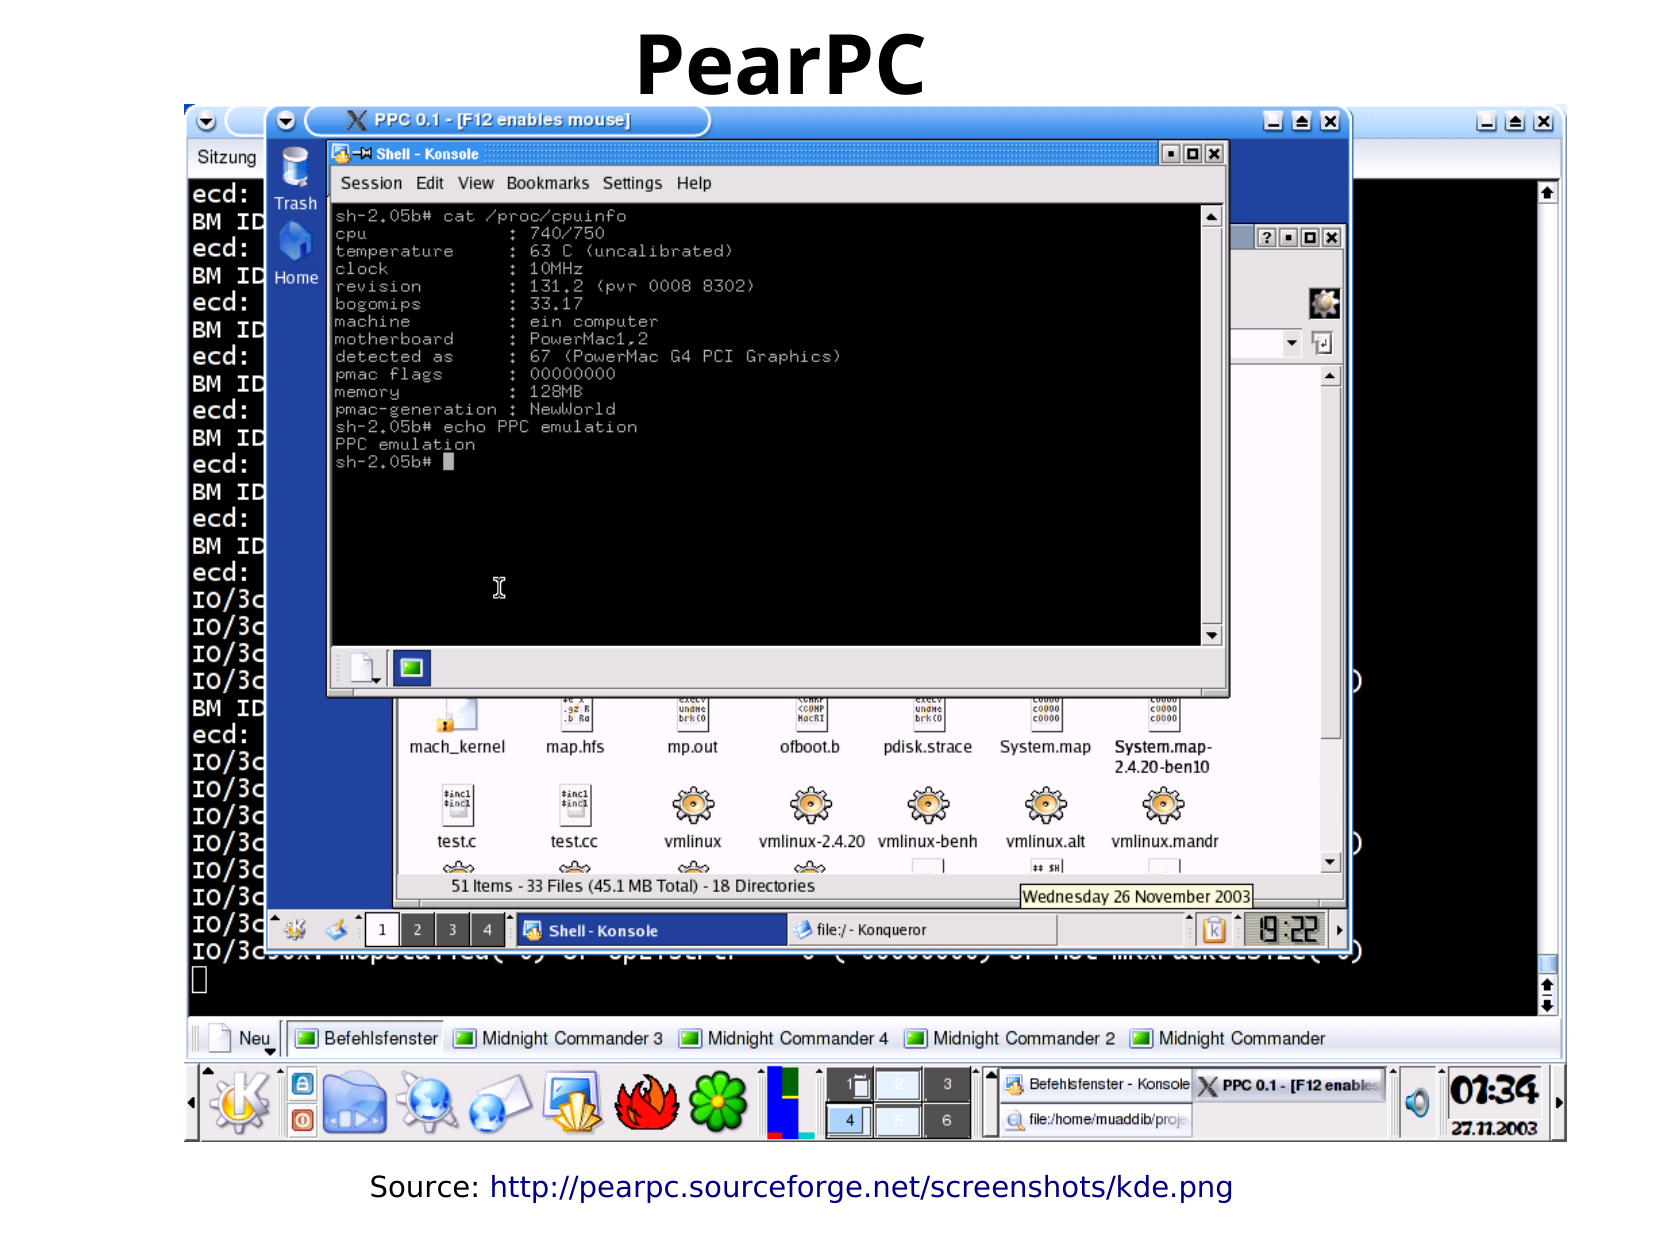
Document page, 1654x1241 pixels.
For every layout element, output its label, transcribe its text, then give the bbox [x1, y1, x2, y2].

text_box Source: http://pearpc.sourceforge.net/screenshots/kde.png [369, 1170, 1358, 1208]
text_box PearPC [633, 5, 1080, 104]
picture [184, 104, 1567, 1142]
